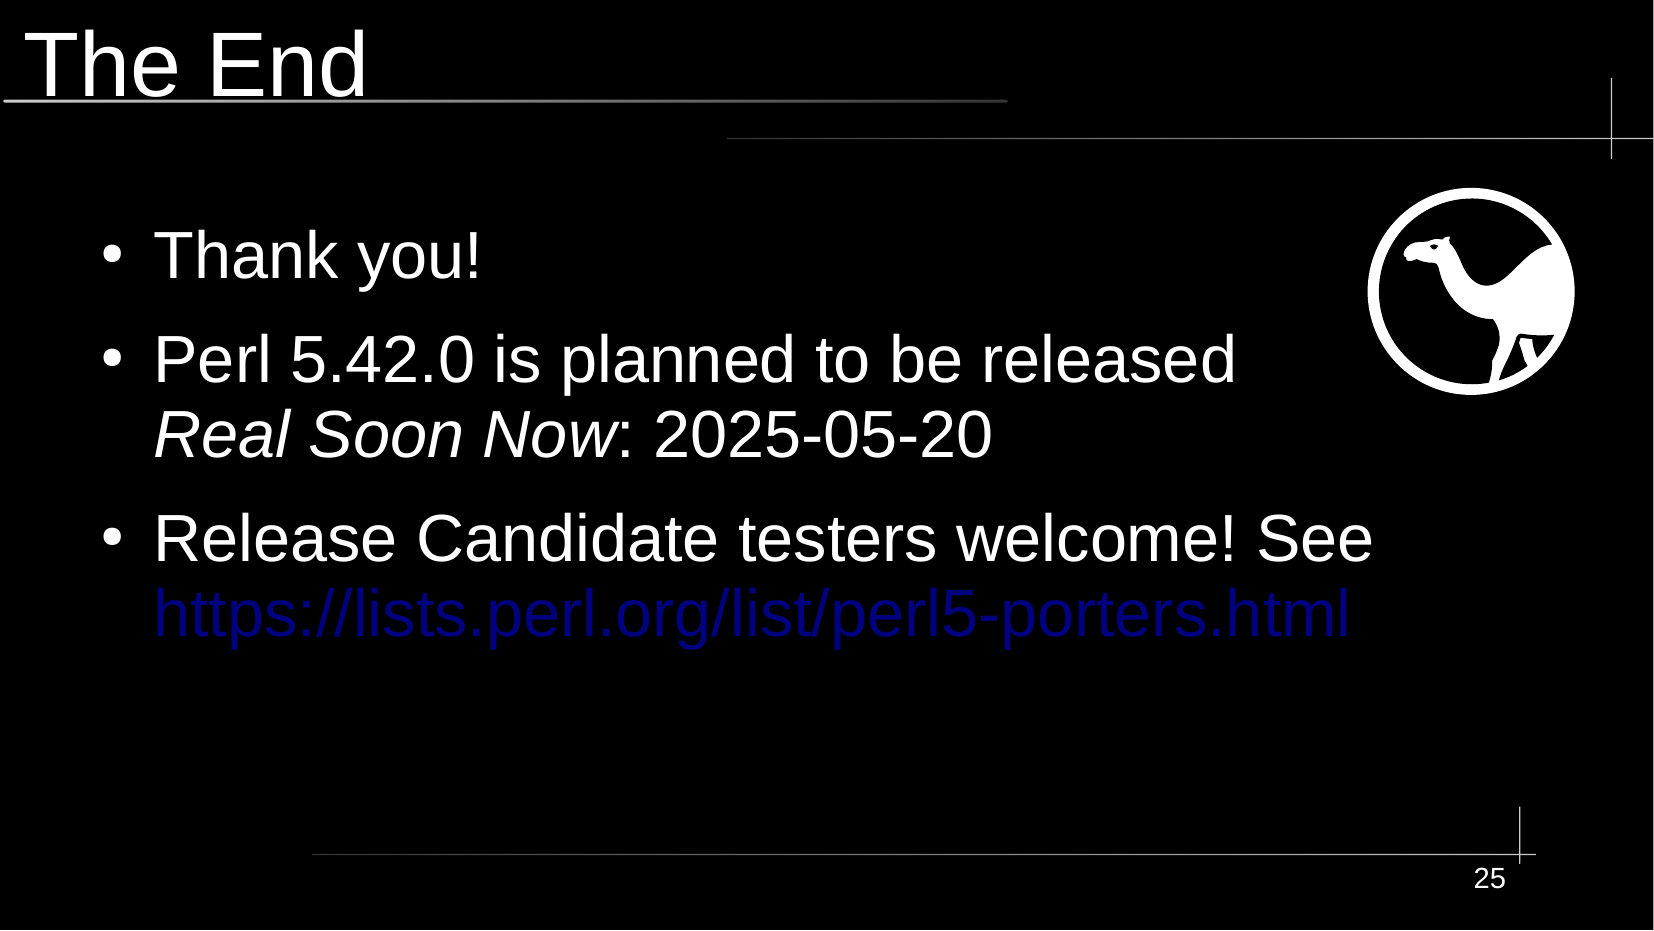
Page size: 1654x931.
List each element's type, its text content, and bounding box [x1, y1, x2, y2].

picture [1367, 187, 1576, 396]
list Thank you! Perl 5.42.0 is planned to be released Real Soon Now: 2025-05-20 Release Candidate testers welcome! See https://lists.perl.org/list/perl5-porters.html [82, 217, 1388, 758]
title The End [23, 11, 1589, 119]
